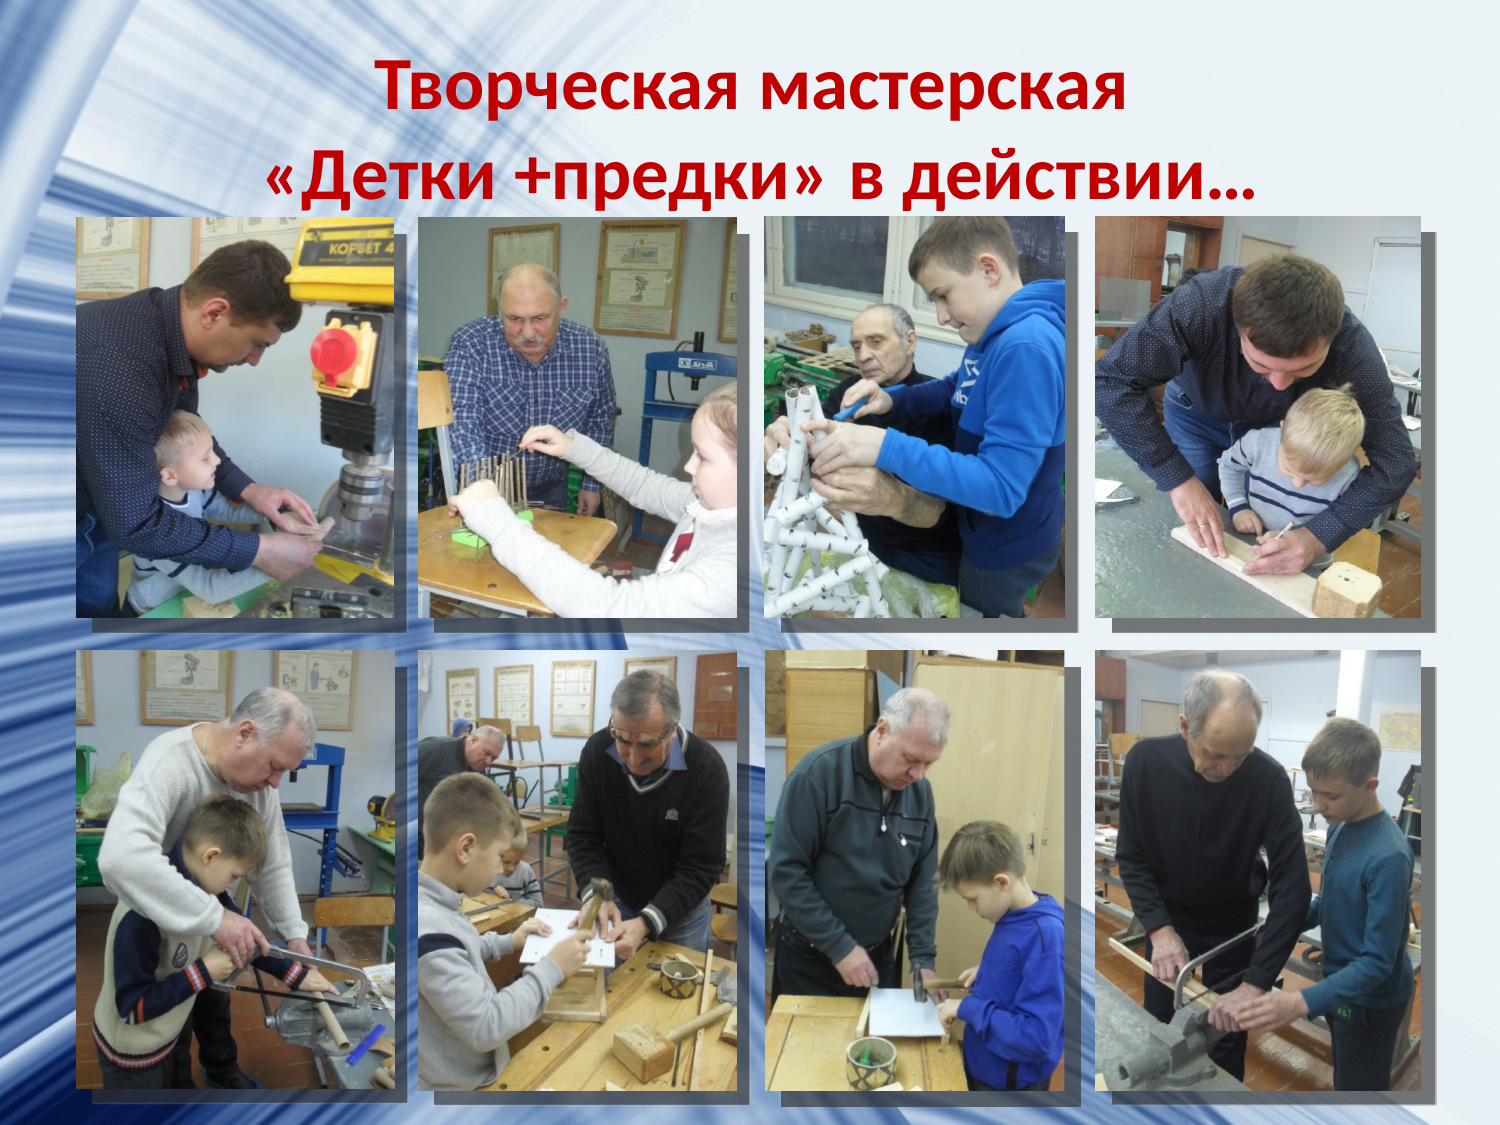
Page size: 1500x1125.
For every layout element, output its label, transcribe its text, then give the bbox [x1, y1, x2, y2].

title Творческая мастерская «Детки +предки» в действии… [76, 30, 1427, 219]
picture [0, 0, 1500, 1125]
